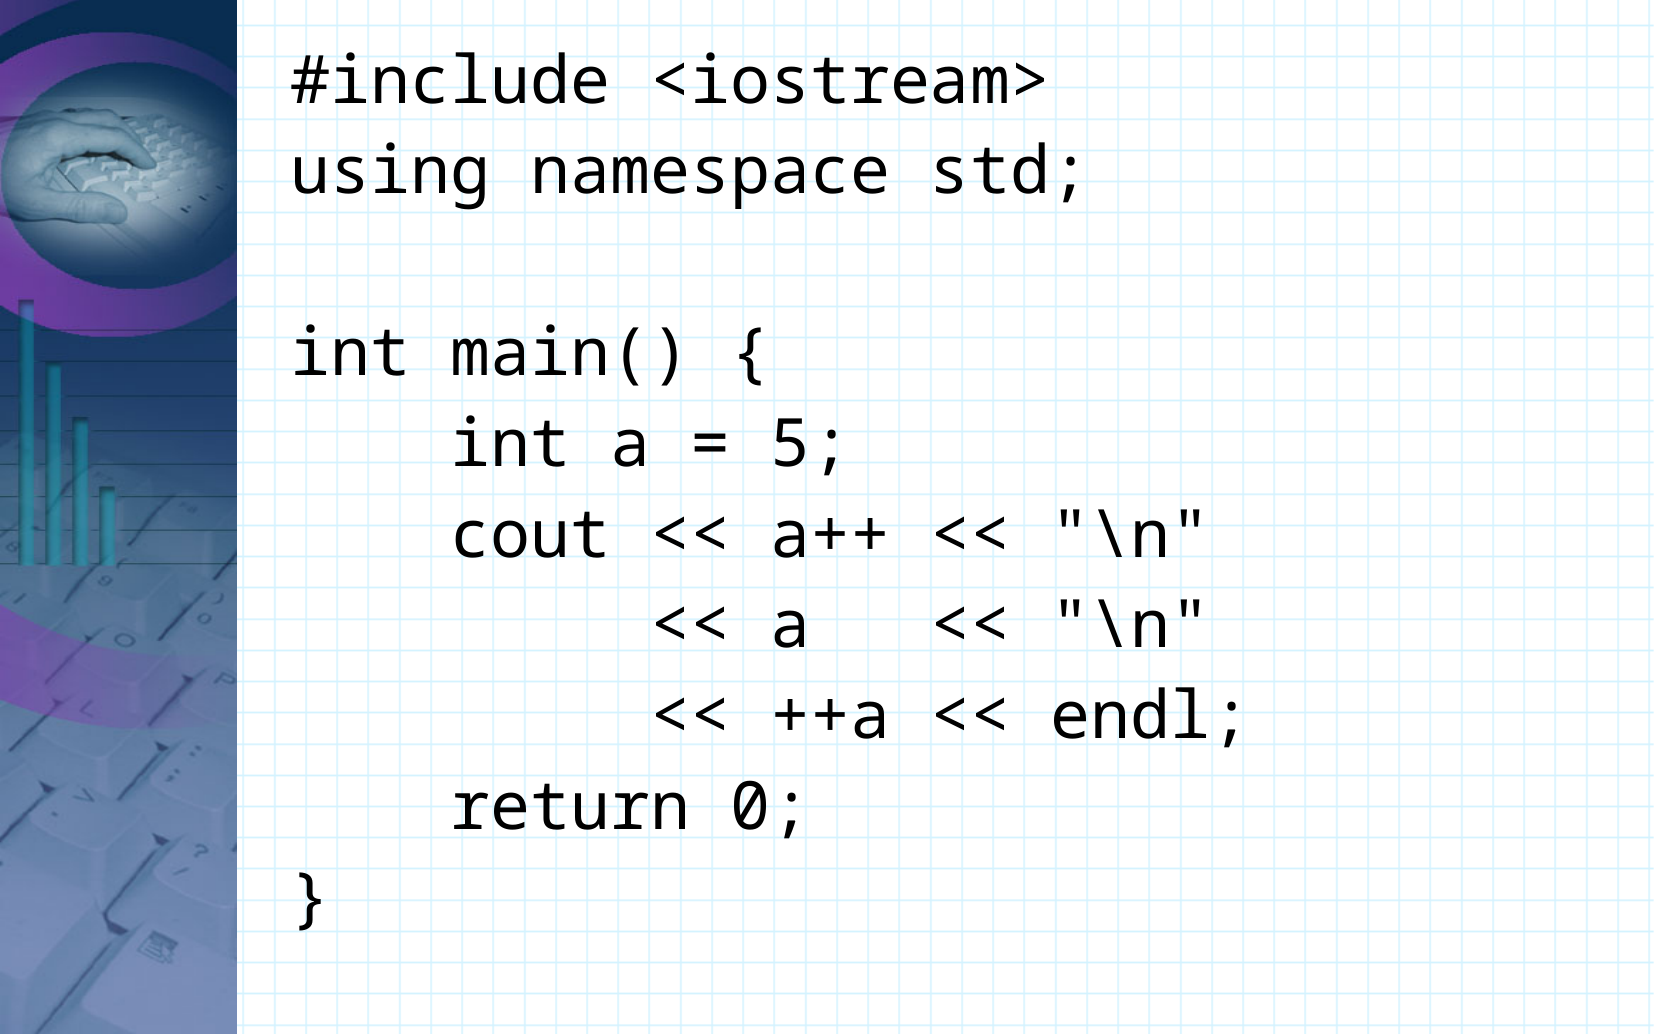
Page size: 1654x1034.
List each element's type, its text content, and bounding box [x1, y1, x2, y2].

subtitle #include <iostream> using namespace std; int main() { int a = 5; cout << a++ << "\n" << a << "\n" << ++a << endl; return 0; } [254, 65, 1640, 906]
picture [0, 0, 1654, 1034]
